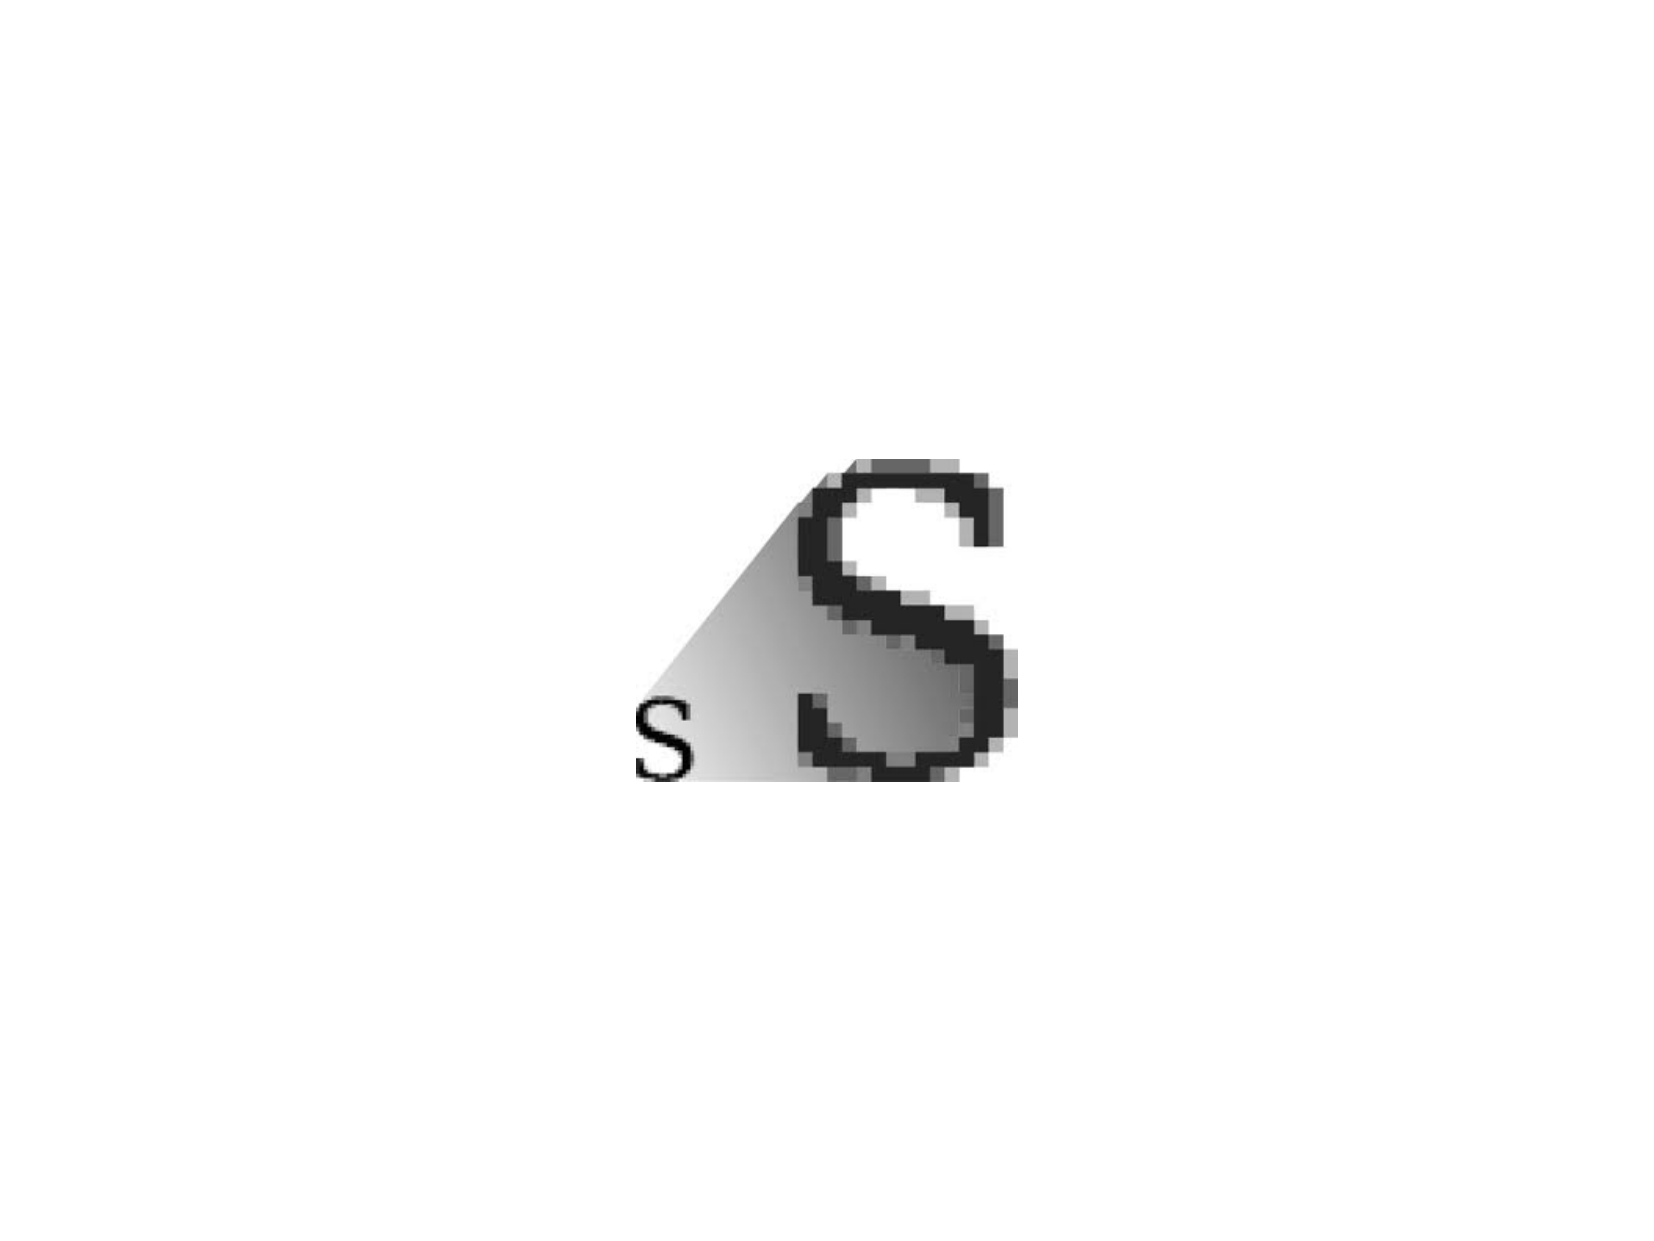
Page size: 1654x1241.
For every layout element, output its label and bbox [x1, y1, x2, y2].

picture [636, 459, 1018, 782]
